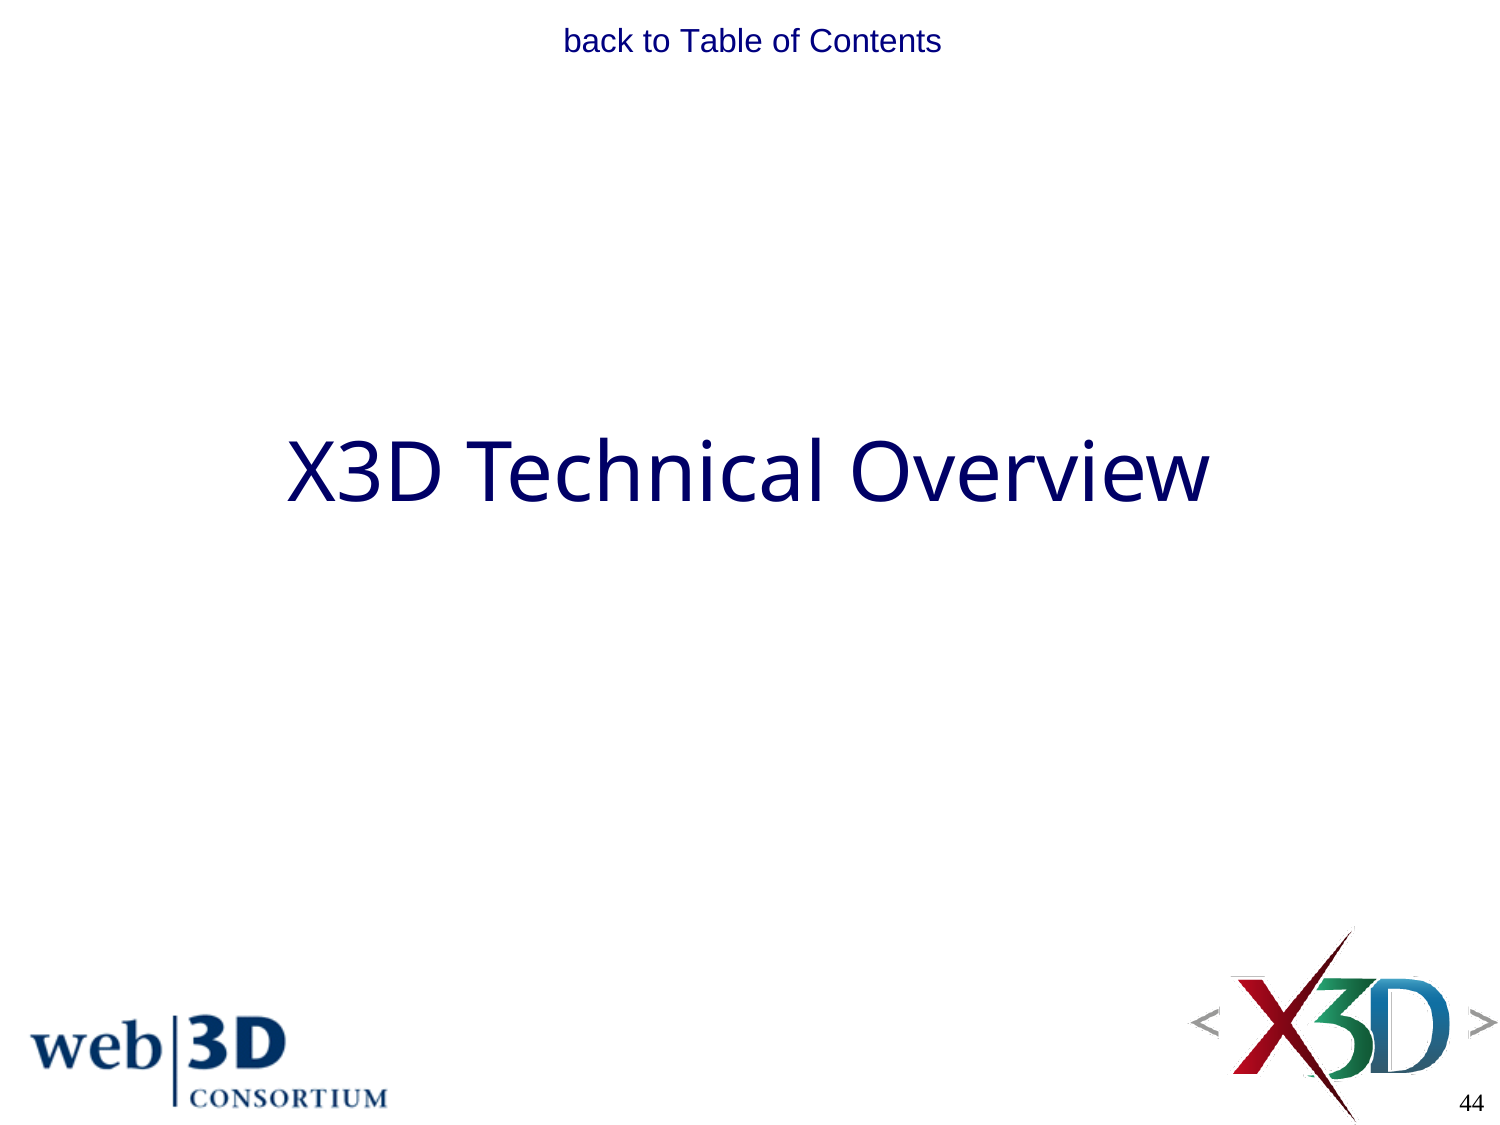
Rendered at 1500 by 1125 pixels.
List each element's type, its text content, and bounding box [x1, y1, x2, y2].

picture [1187, 926, 1500, 1125]
picture [12, 998, 413, 1118]
title X3D Technical Overview [112, 374, 1388, 563]
text_box back to Table of Contents [548, 14, 958, 68]
